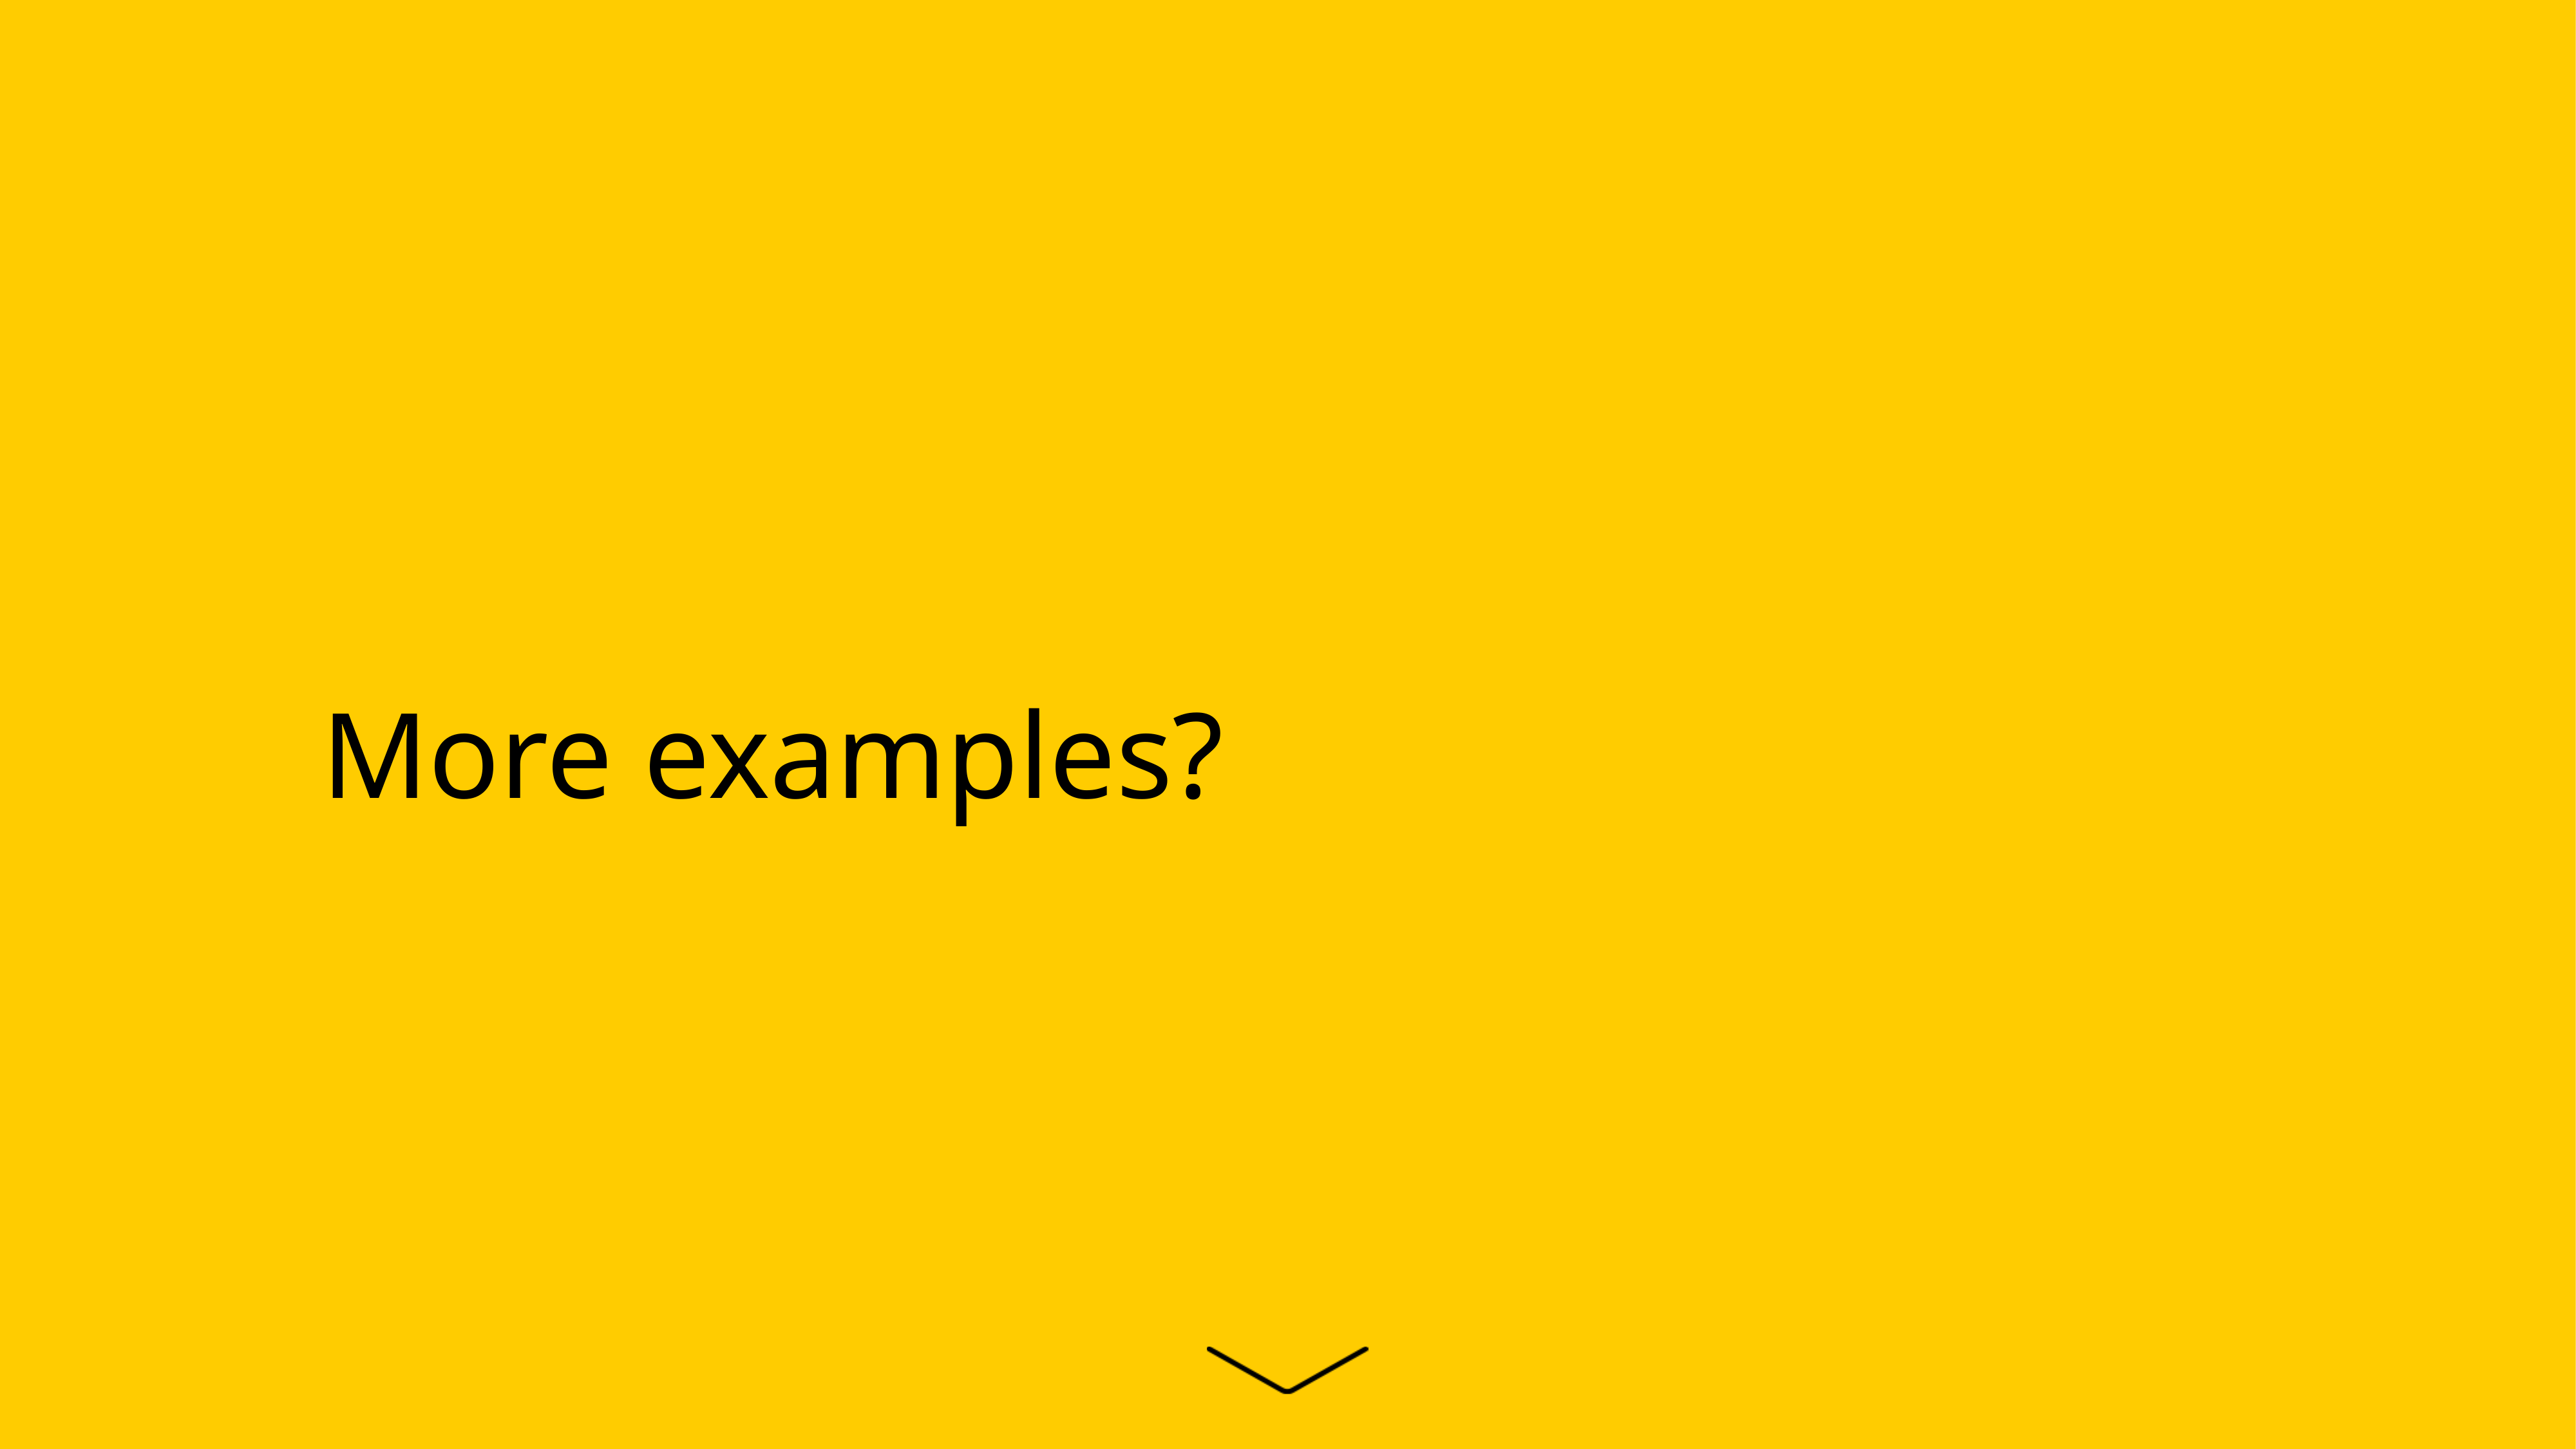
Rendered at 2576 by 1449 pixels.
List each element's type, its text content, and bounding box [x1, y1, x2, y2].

title More examples? [321, 429, 2253, 1074]
picture [1207, 1347, 1368, 1396]
